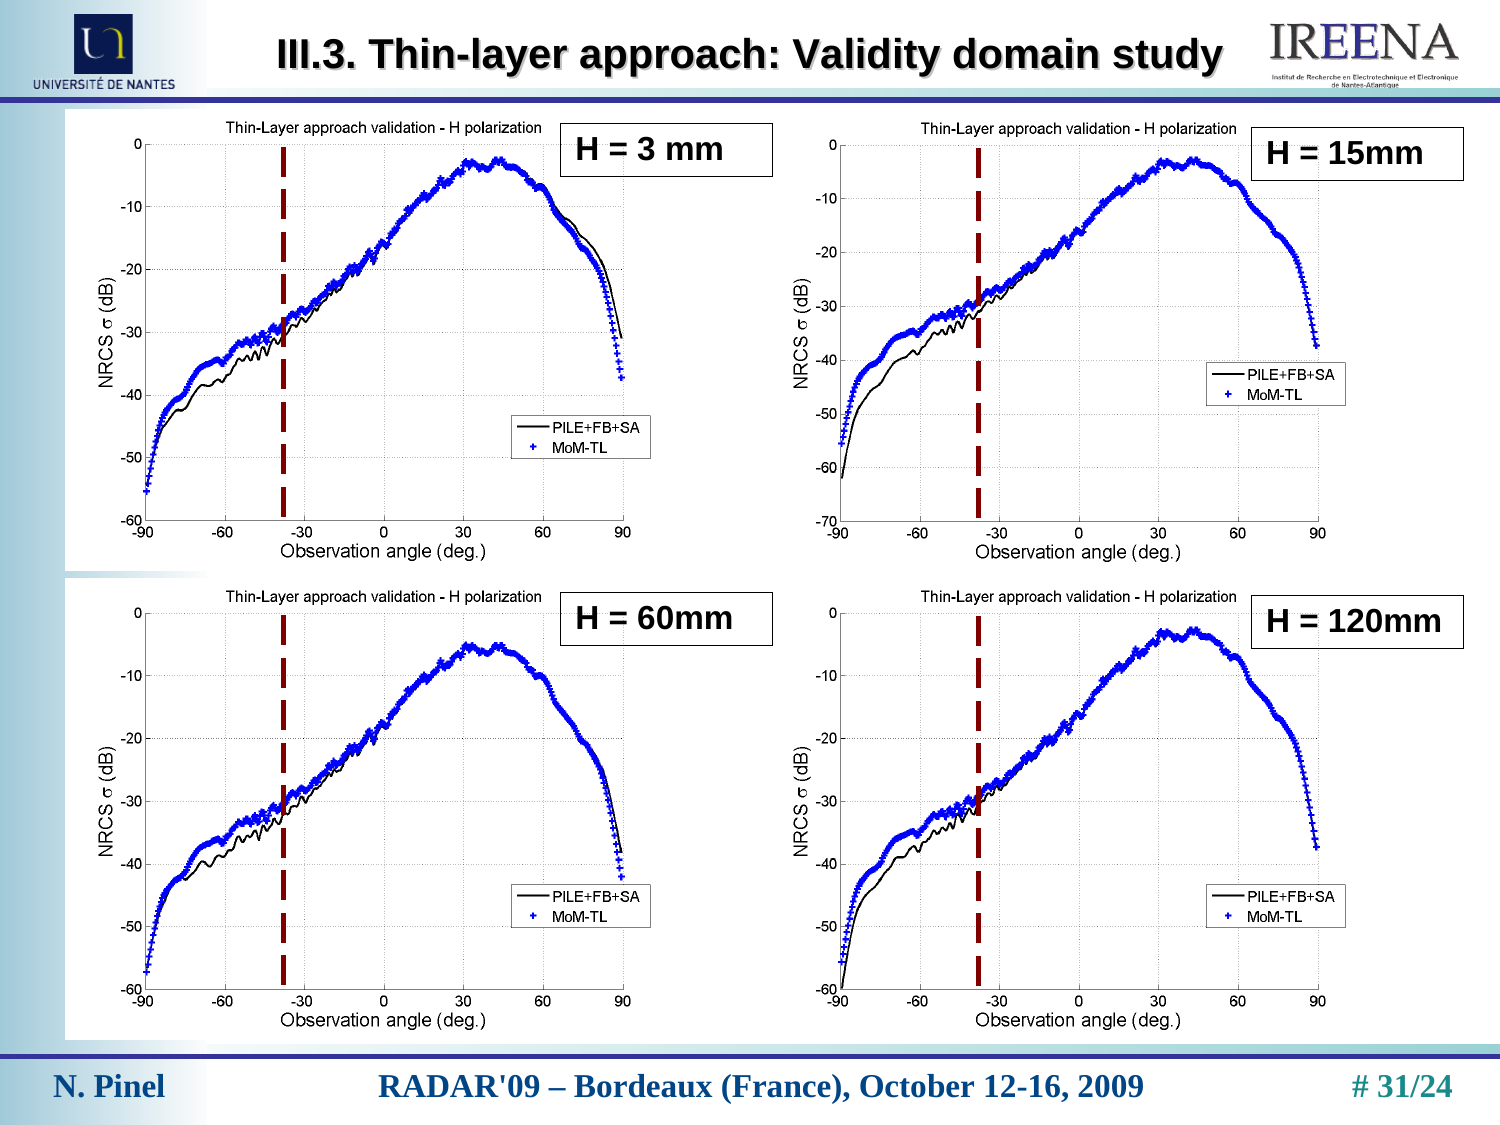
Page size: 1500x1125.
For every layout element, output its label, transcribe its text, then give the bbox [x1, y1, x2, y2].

picture [65, 109, 681, 571]
picture [760, 110, 1376, 572]
picture [65, 578, 681, 1040]
text_box H = 15mm [1251, 127, 1464, 181]
text_box H = 120mm [1251, 595, 1464, 649]
picture [29, 14, 178, 95]
text_box H = 3 mm [560, 123, 773, 177]
title III.3. Thin-layer approach: Validity domain study [75, 23, 1426, 103]
picture [760, 578, 1376, 1040]
text_box H = 60mm [560, 592, 773, 646]
picture [1426, 23, 1459, 89]
